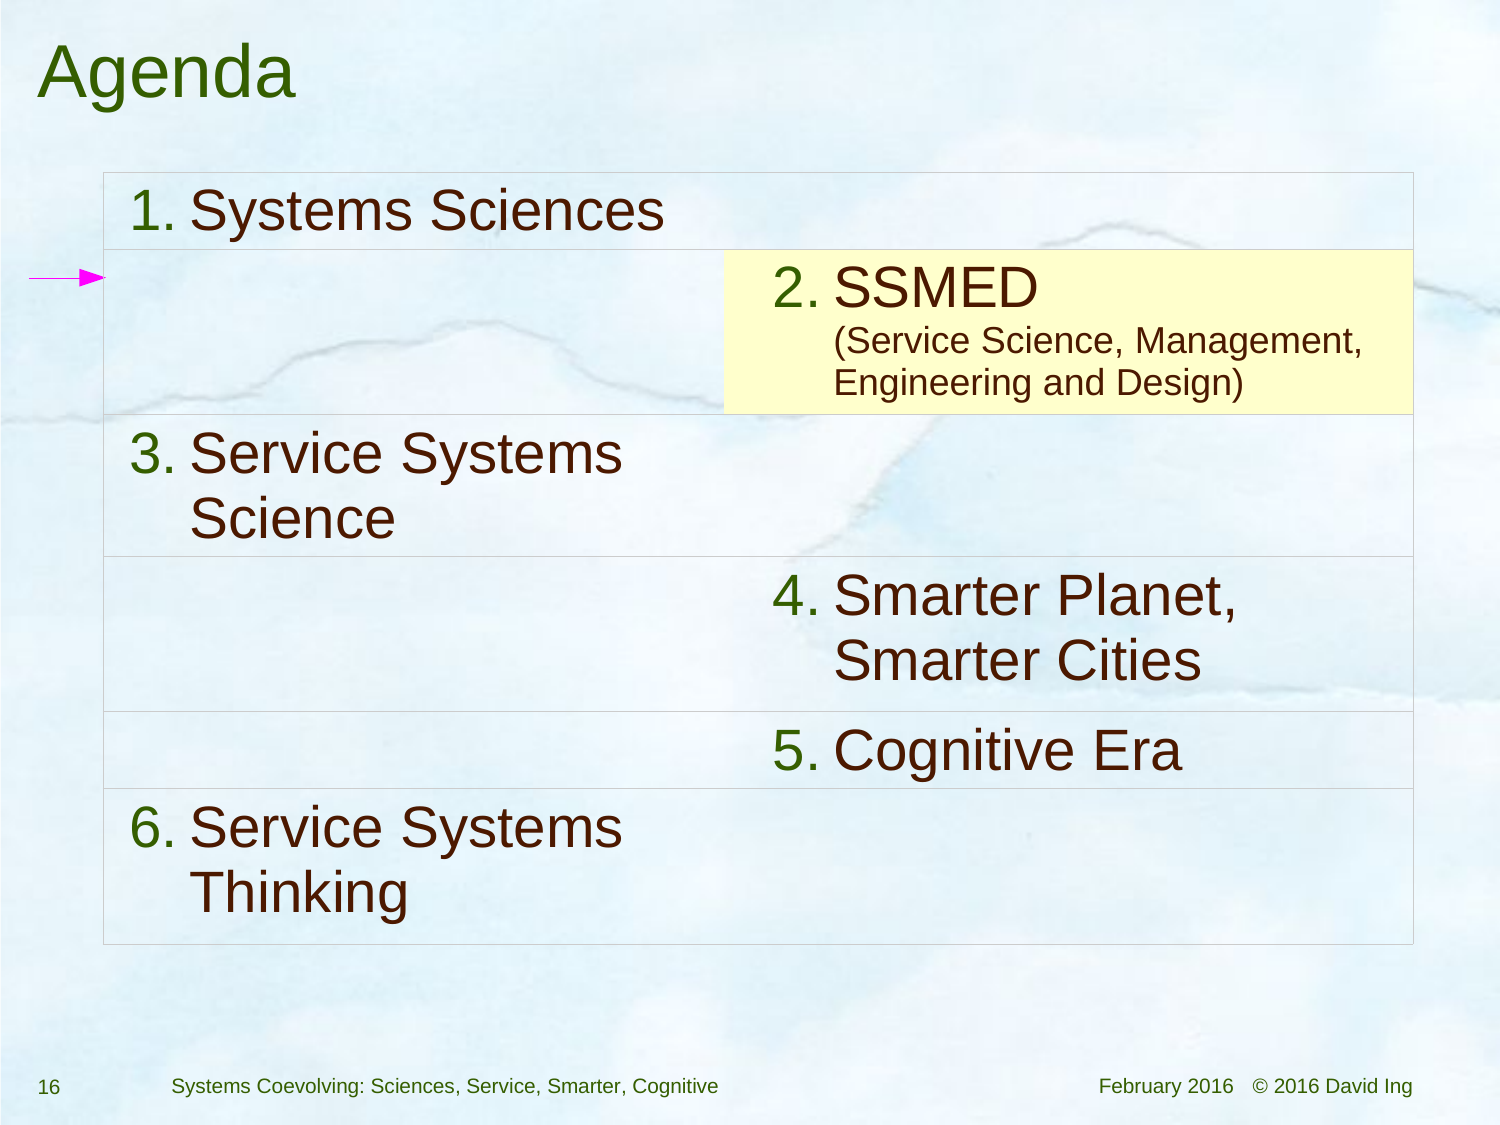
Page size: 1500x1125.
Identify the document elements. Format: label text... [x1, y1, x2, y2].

table_cell 2. [724, 250, 827, 414]
picture [0, 0, 1500, 1125]
table_cell 5. [724, 712, 827, 788]
table_cell [827, 789, 1413, 944]
table_cell 4. [724, 557, 827, 711]
table_cell [184, 557, 724, 711]
table_cell 3. [104, 415, 184, 556]
table_cell [184, 712, 724, 788]
table_cell 6. [104, 789, 184, 944]
table_header [827, 173, 1413, 249]
table_cell [184, 250, 724, 414]
table_cell [104, 712, 184, 788]
table_header Systems Sciences [184, 173, 724, 249]
table_cell Service Systems Science [184, 415, 724, 556]
table_cell [827, 415, 1413, 556]
table_cell [724, 415, 827, 556]
table_header [724, 173, 827, 249]
table_cell [104, 250, 184, 414]
table_cell [104, 557, 184, 711]
table_cell [724, 789, 827, 944]
table_cell SSMED (Service Science, Management, Engineering and Design) [827, 250, 1413, 414]
table_cell Service Systems Thinking [184, 789, 724, 944]
table_header 1. [104, 173, 184, 249]
table_cell Smarter Planet, Smarter Cities [827, 557, 1413, 711]
table_cell Cognitive Era [827, 712, 1413, 788]
title Agenda [37, 37, 1463, 152]
